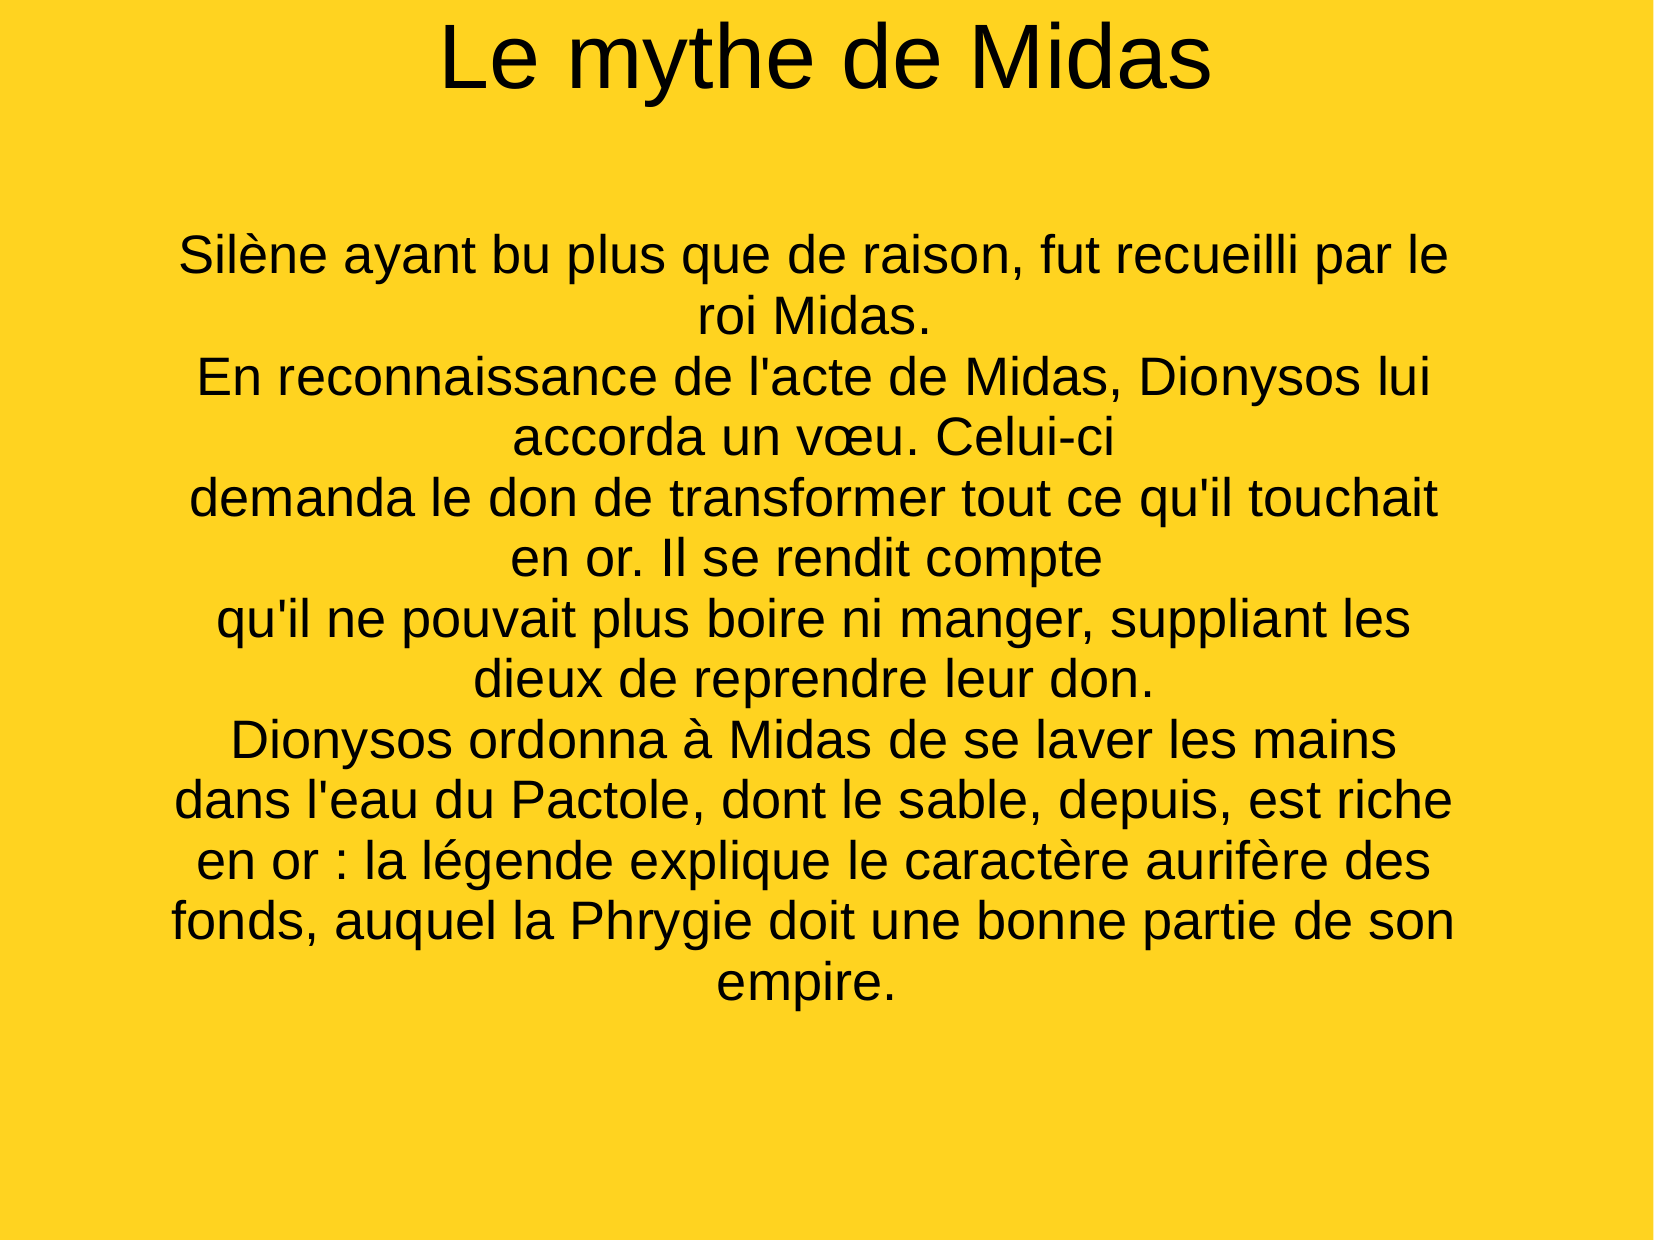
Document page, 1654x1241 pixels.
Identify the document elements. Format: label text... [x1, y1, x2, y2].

title Le mythe de Midas [82, 5, 1571, 313]
text_box Silène ayant bu plus que de raison, fut recueilli par le roi Midas. En reconnaissance de l'acte de Midas, Dionysos lui accorda un vœu. Celui-ci demanda le don de transformer tout ce qu'il touchait en or. Il se rendit compte qu'il ne pouvait plus boire ni manger, suppliant les dieux de reprendre leur don. Dionysos ordonna à Midas de se laver les mains dans l'eau du Pactole, dont le sable, depuis, est riche en or : la légende explique le caractère aurifère des fonds, auquel la Phrygie doit une bonne partie de son empire. [153, 217, 1477, 1020]
